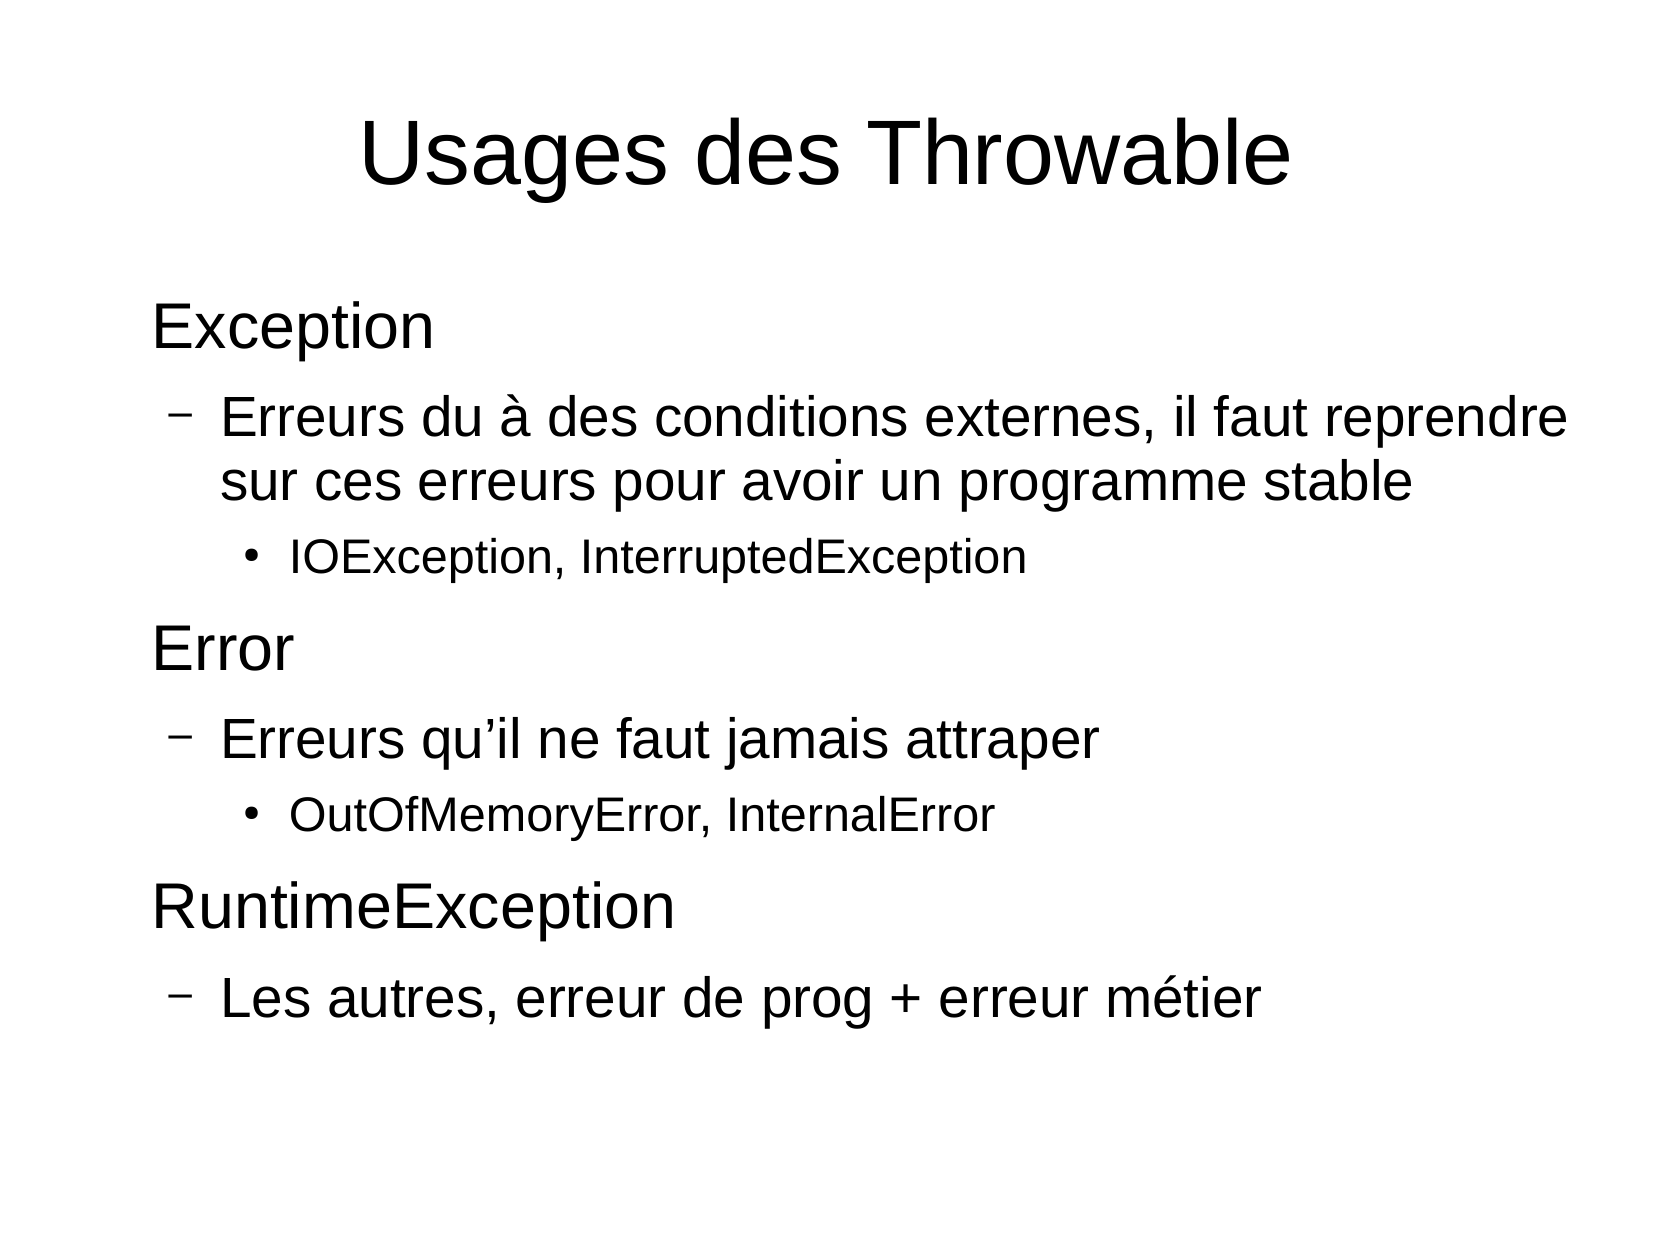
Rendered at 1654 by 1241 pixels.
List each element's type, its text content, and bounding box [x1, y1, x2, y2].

list Exception Erreurs du à des conditions externes, il faut reprendre sur ces erreurs pour avoir un programme stable IOException, InterruptedException Error Erreurs qu’il ne faut jamais attraper OutOfMemoryError, InternalError RuntimeException Les autres, erreur de prog + erreur métier [82, 290, 1571, 1096]
title Usages des Throwable [82, 49, 1571, 257]
